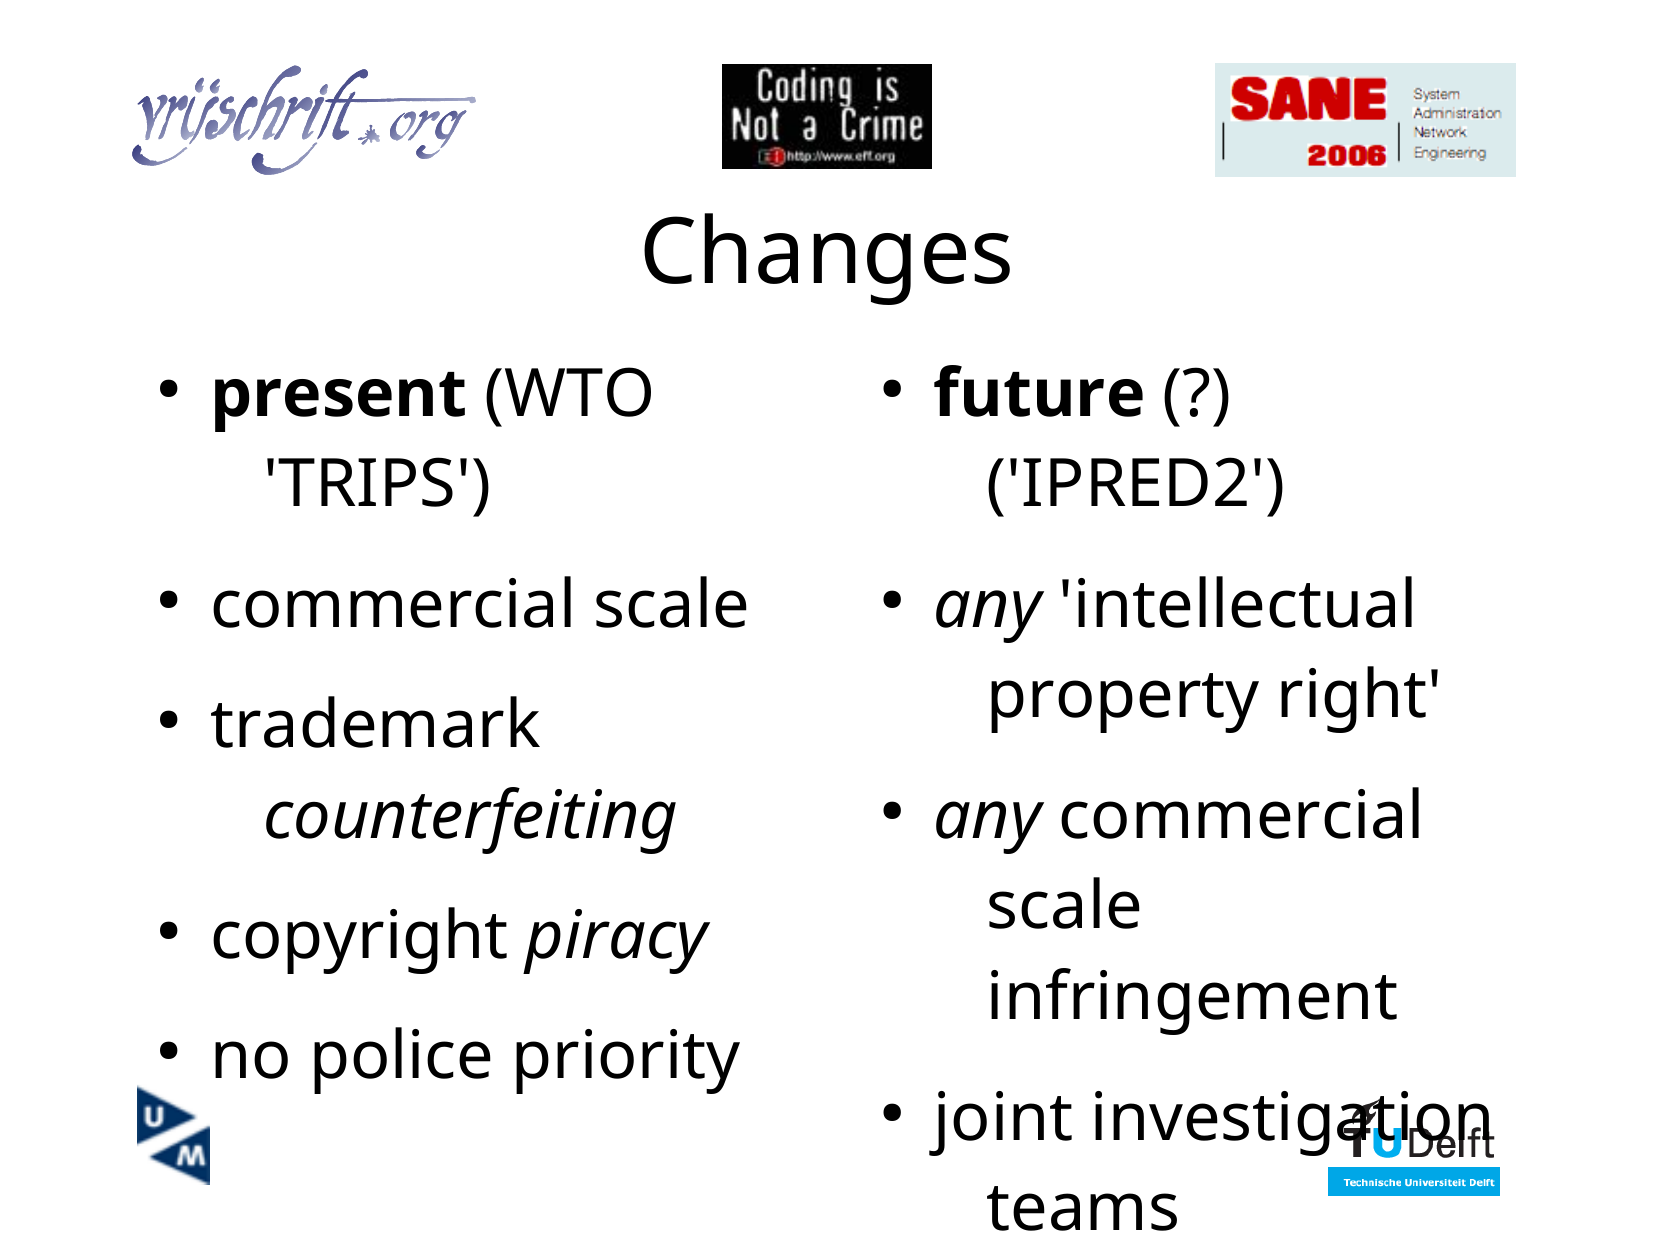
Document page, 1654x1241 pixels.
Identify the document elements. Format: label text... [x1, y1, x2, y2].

title Changes [121, 144, 1534, 352]
picture [1423, 1127, 1443, 1136]
list present (WTO 'TRIPS') commercial scale trademark counterfeiting copyright piracy no police priority [121, 344, 811, 1127]
picture [1383, 1140, 1393, 1151]
picture [1328, 1127, 1500, 1166]
picture [1478, 1180, 1492, 1185]
picture [1384, 1127, 1393, 1136]
picture [722, 64, 932, 144]
picture [137, 1127, 210, 1185]
list future (?) ('IPRED2') any 'intellectual property right' any commercial scale infringement joint investigation teams [845, 344, 1535, 1127]
picture [1343, 1127, 1360, 1136]
picture [1215, 63, 1516, 144]
